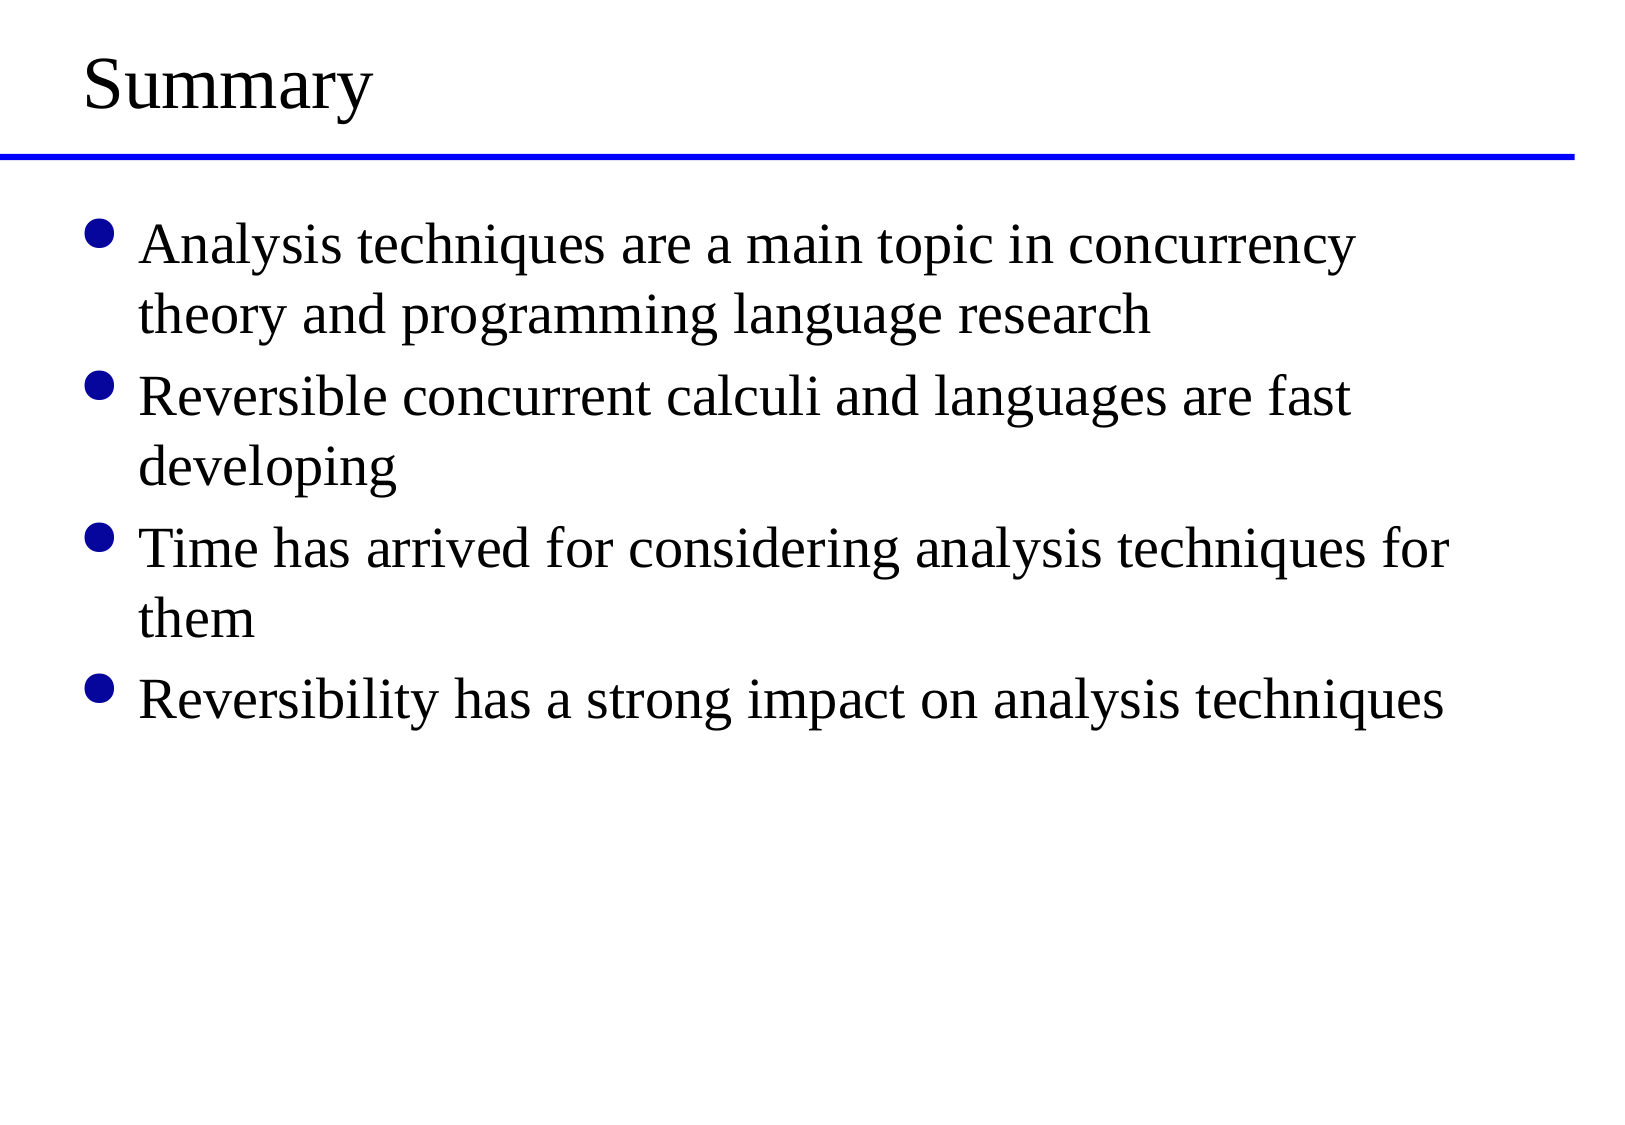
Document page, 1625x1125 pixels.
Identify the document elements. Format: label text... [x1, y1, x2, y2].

list Analysis techniques are a main topic in concurrency theory and programming language research Reversible concurrent calculi and languages are fast developing Time has arrived for considering analysis techniques for them Reversibility has a strong impact on analysis techniques [67, 198, 1478, 1061]
title Summary [67, 27, 1544, 131]
